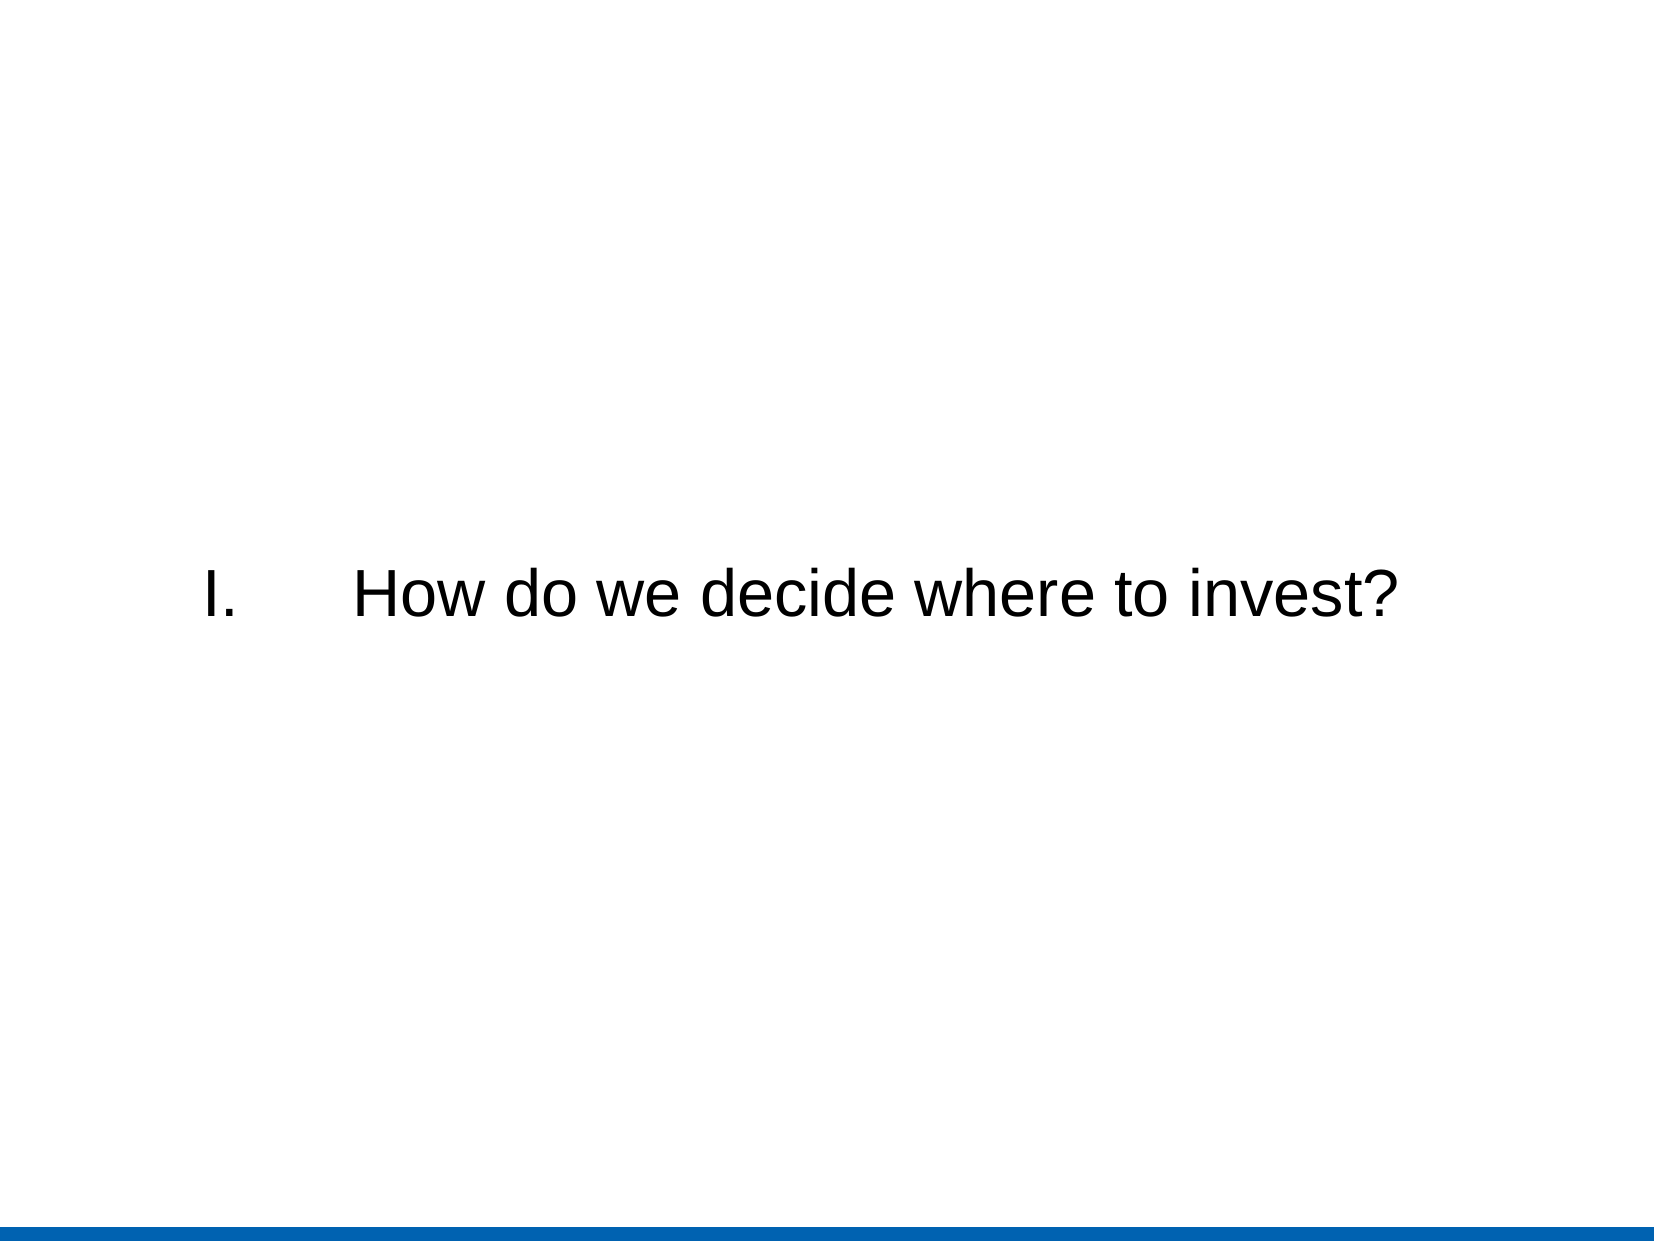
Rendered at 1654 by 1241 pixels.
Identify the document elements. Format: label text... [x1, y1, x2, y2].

text_box I. How do we decide where to invest? [187, 548, 1501, 788]
